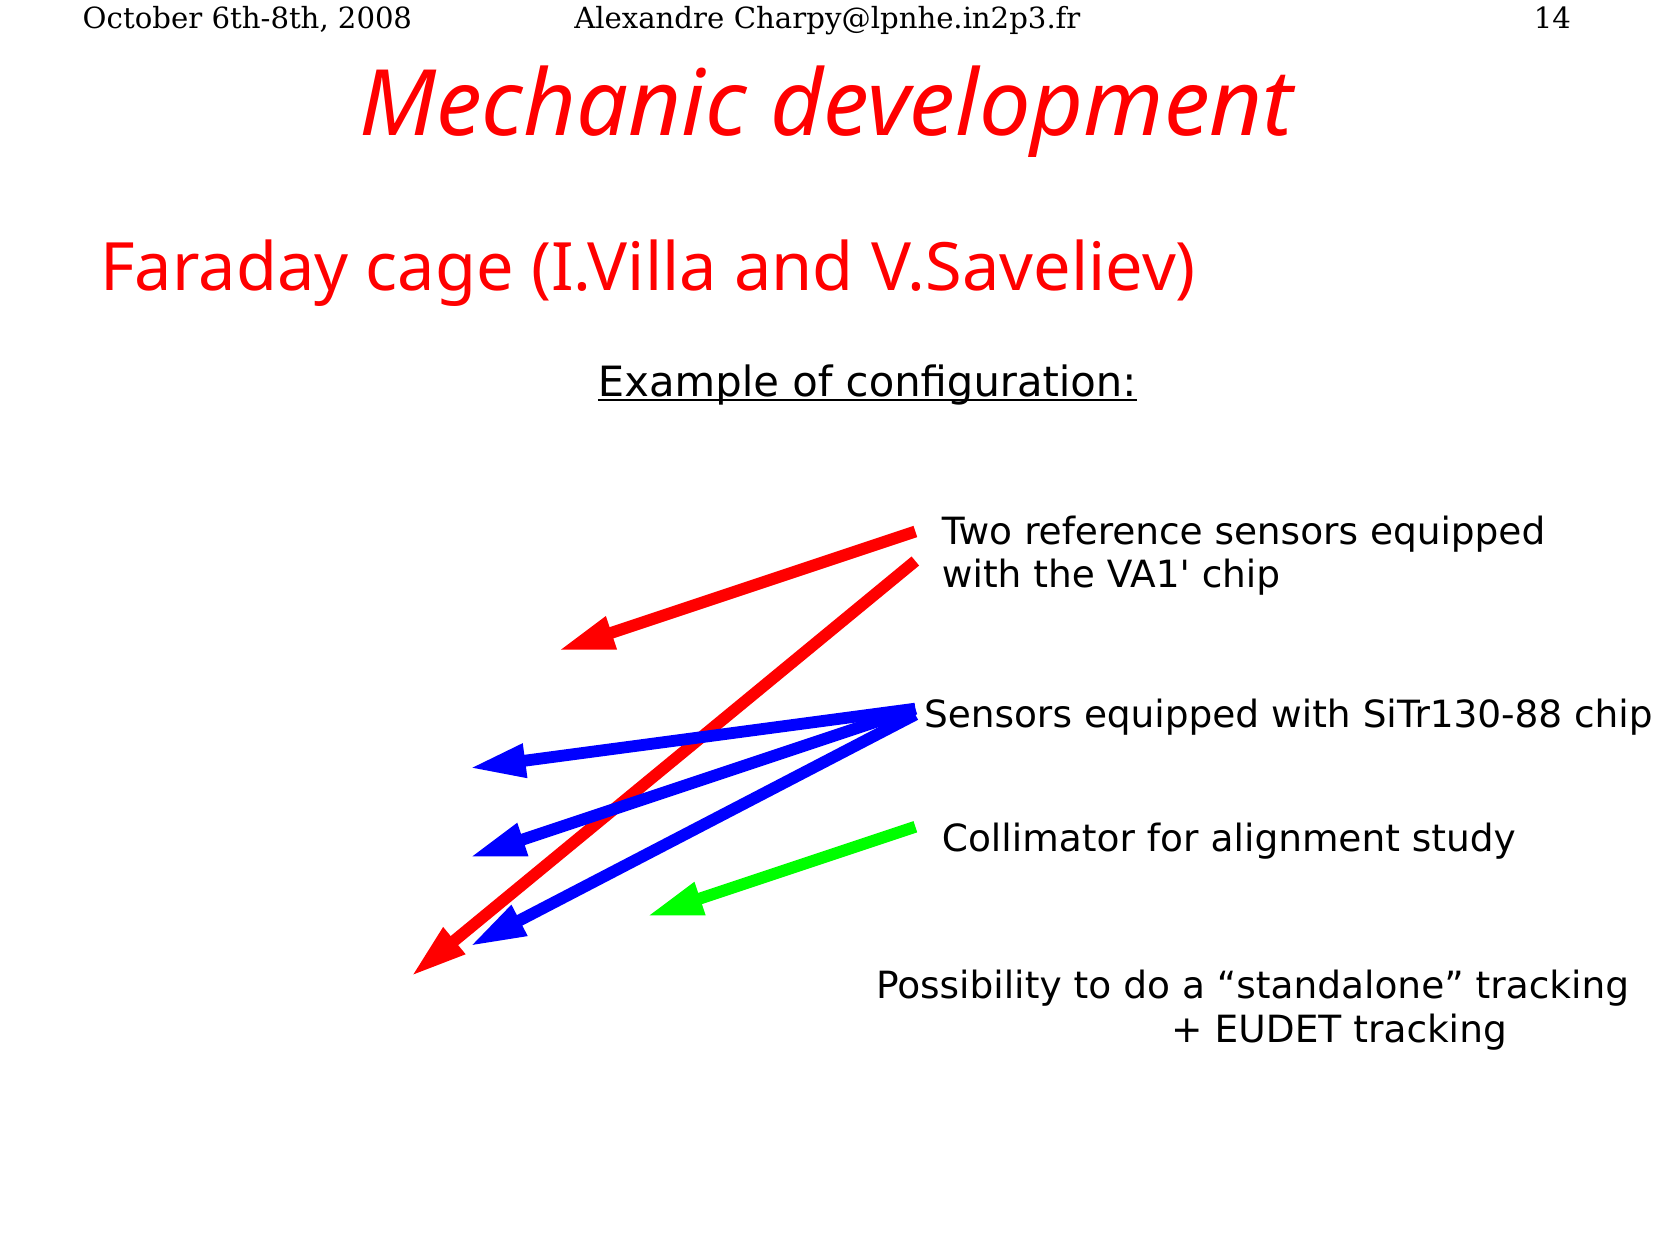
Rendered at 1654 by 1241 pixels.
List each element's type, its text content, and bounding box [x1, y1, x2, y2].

text_box Example of configuration: [583, 350, 1152, 414]
title Mechanic development [82, 3, 1571, 196]
text_box Two reference sensors equipped with the VA1' chip [927, 501, 1561, 604]
list Faraday cage (I.Villa and V.Saveliev) [82, 219, 1571, 325]
picture [647, 725, 844, 791]
text_box Collimator for alignment study [927, 809, 1520, 868]
text_box Possibility to do a “standalone” tracking + EUDET tracking [861, 956, 1643, 1059]
picture [26, 462, 857, 1211]
picture [724, 618, 857, 728]
text_box Sensors equipped with SiTr130-88 chip [909, 685, 1654, 744]
